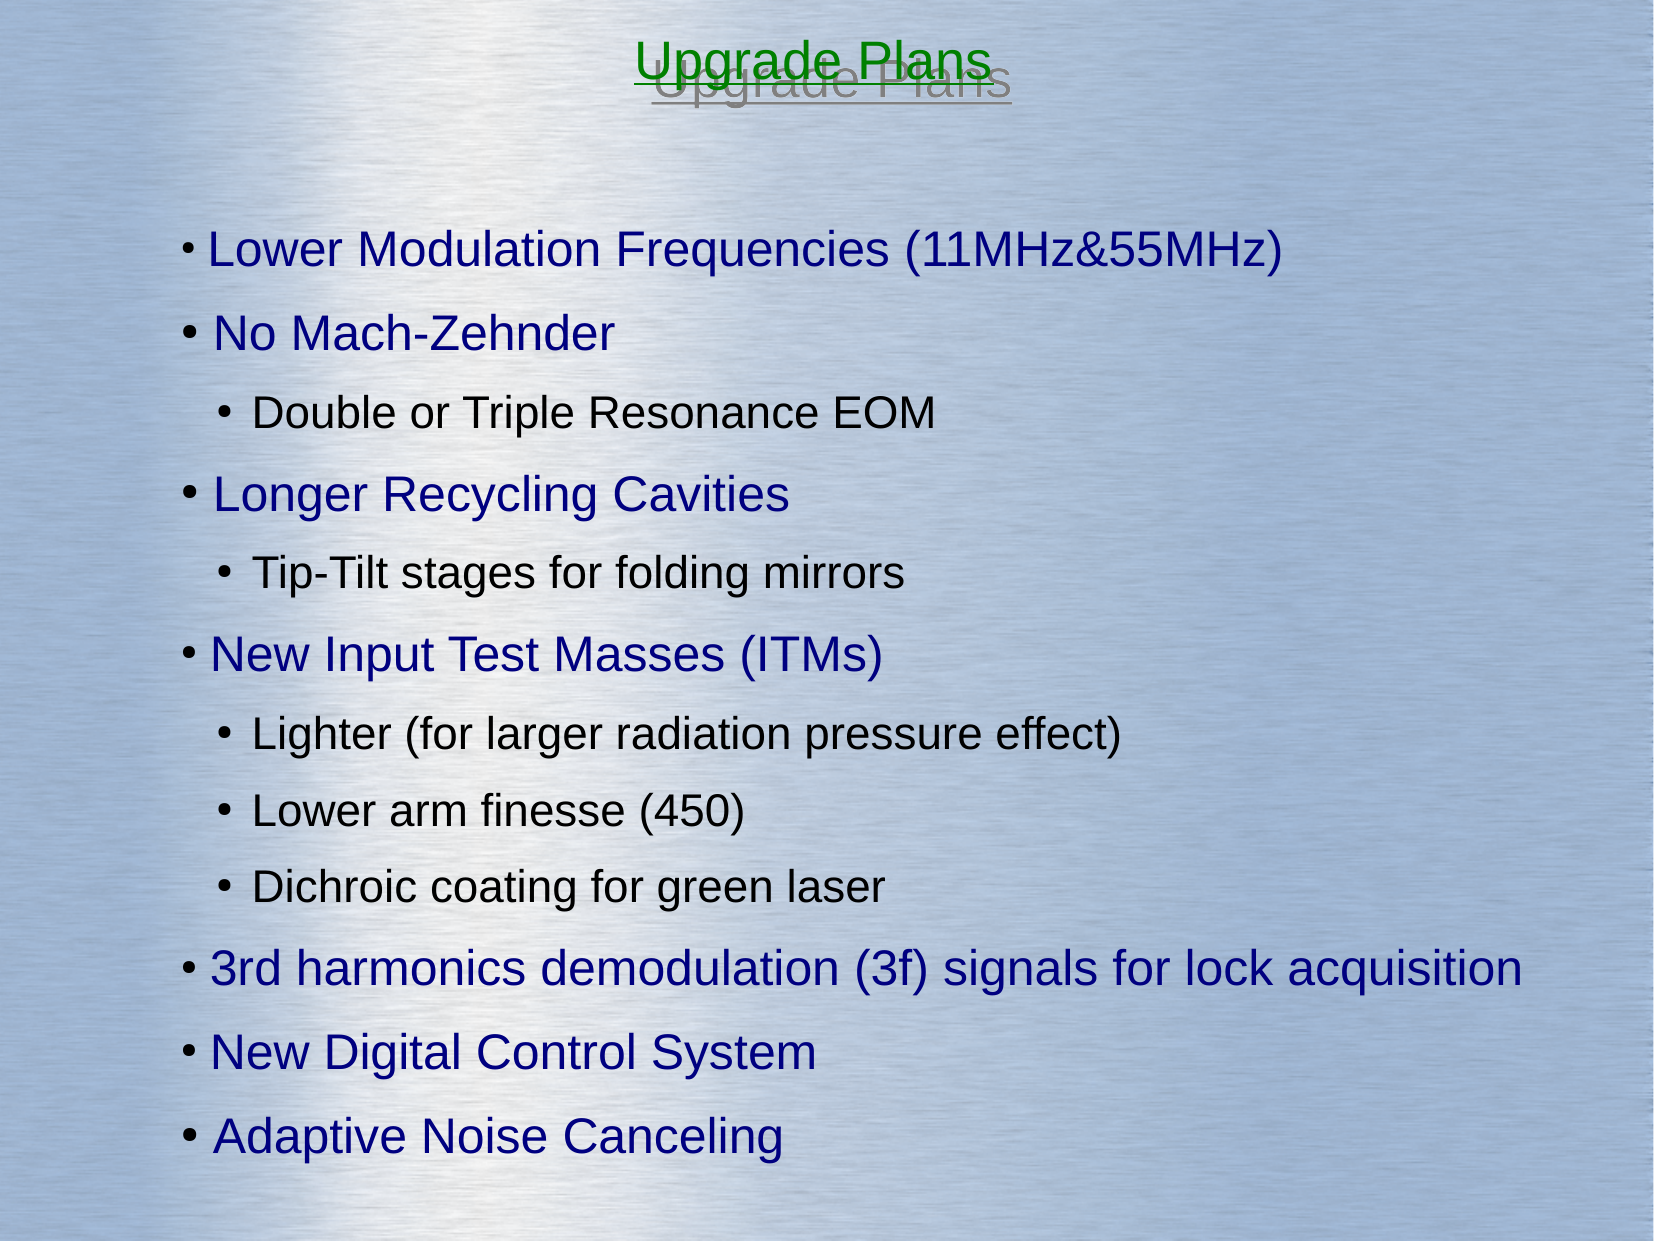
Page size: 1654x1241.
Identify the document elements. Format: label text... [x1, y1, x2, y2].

text_box Lower Modulation Frequencies (11MHz&55MHz) No Mach-Zehnder Double or Triple Resonance EOM Longer Recycling Cavities Tip-Tilt stages for folding mirrors New Input Test Masses (ITMs) Lighter (for larger radiation pressure effect) Lower arm finesse (450) Dichroic coating for green laser 3rd harmonics demodulation (3f) signals for lock acquisition New Digital Control System Adaptive Noise Canceling [166, 186, 1539, 1144]
text_box Upgrade Plans [618, 21, 1011, 100]
picture [0, 0, 1654, 1241]
